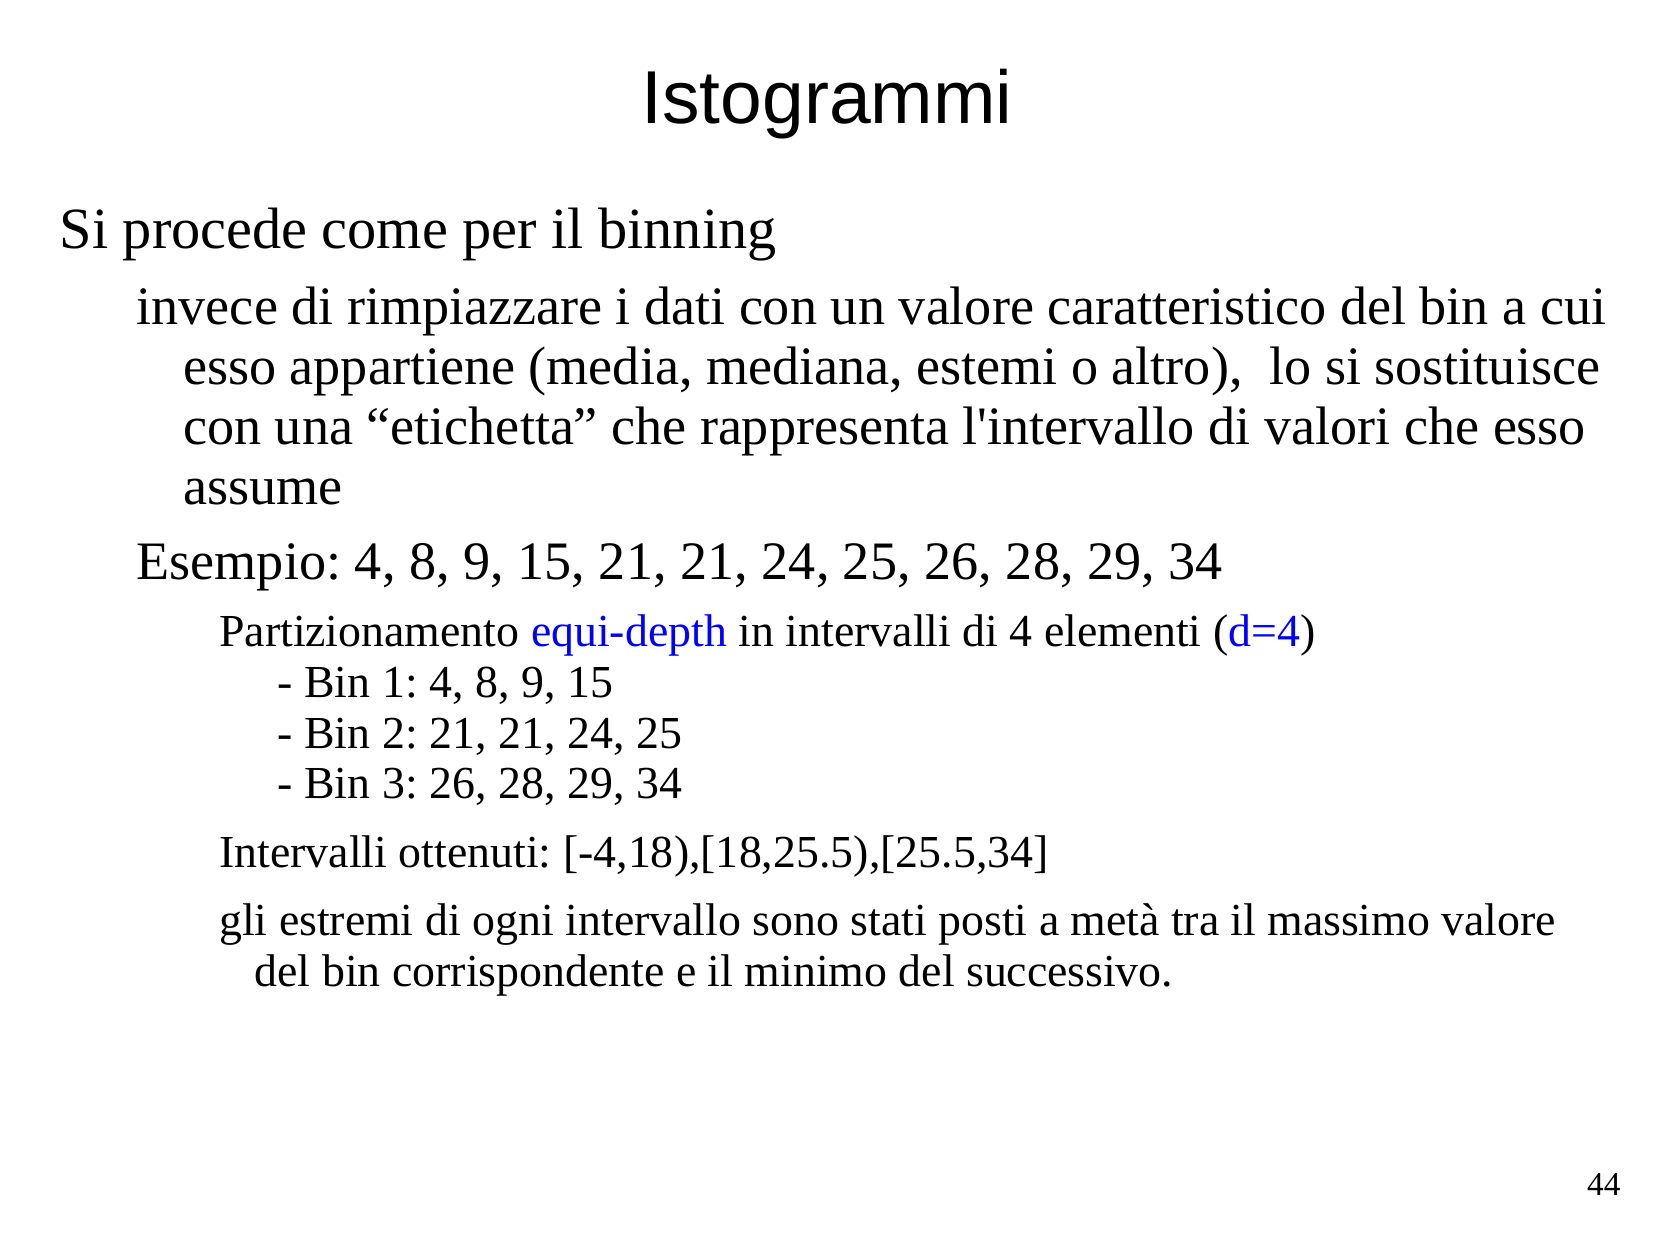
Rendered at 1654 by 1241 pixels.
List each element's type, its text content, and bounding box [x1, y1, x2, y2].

title Istogrammi [37, 30, 1617, 166]
list Si procede come per il binning invece di rimpiazzare i dati con un valore caratteristico del bin a cui esso appartiene (media, mediana, estemi o altro), lo si sostituisce con una “etichetta” che rappresenta l'intervallo di valori che esso assume Esempio: 4, 8, 9, 15, 21, 21, 24, 25, 26, 28, 29, 34 Partizionamento equi-depth in intervalli di 4 elementi (d=4) - Bin 1: 4, 8, 9, 15 - Bin 2: 21, 21, 24, 25 - Bin 3: 26, 28, 29, 34 Intervalli ottenuti: [-4,18),[18,25.5),[25.5,34] gli estremi di ogni intervallo sono stati posti a metà tra il massimo valore del bin corrispondente e il minimo del successivo. [42, 196, 1612, 1187]
